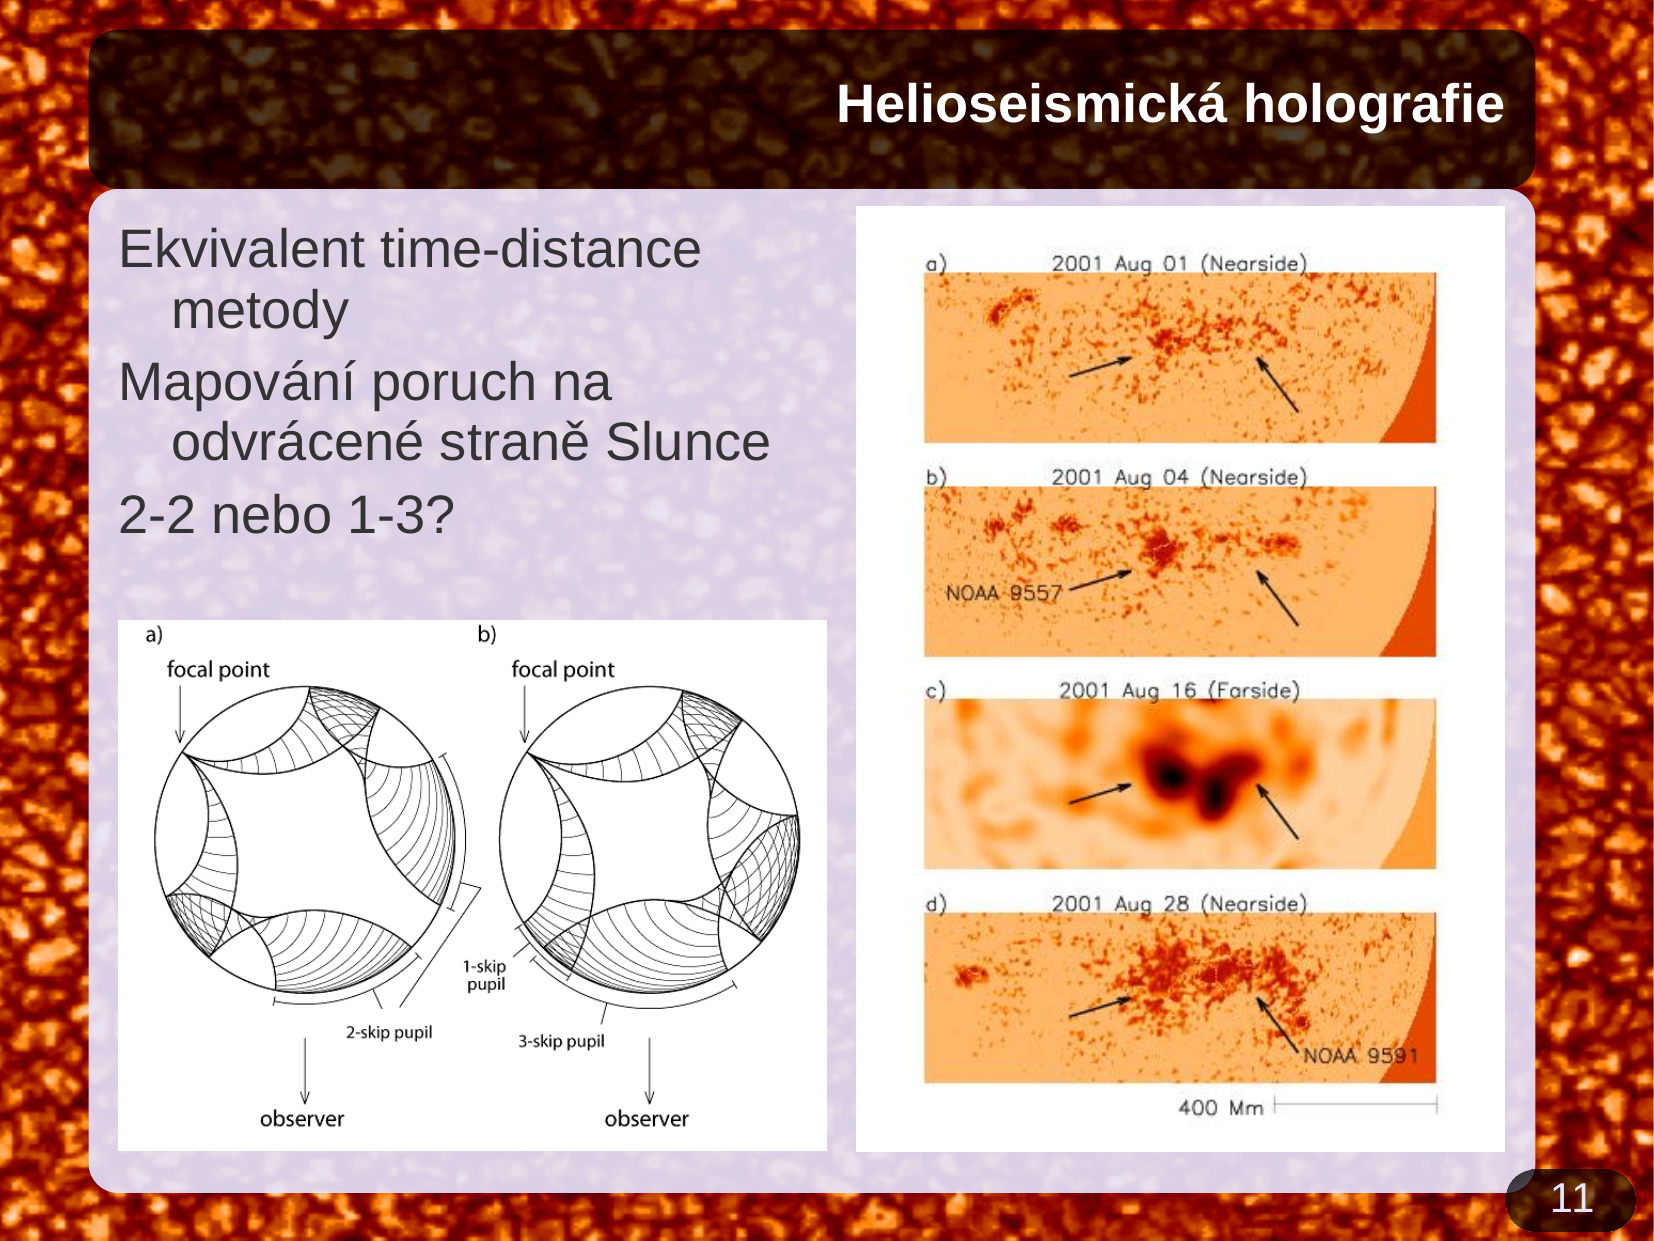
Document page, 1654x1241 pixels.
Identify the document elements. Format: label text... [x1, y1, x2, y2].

list Ekvivalent time-distance metody Mapování poruch na odvrácené straně Slunce 2-2 nebo 1-3? [118, 218, 781, 591]
title Helioseismická holografie [118, 59, 1506, 148]
picture [0, 0, 1654, 1241]
